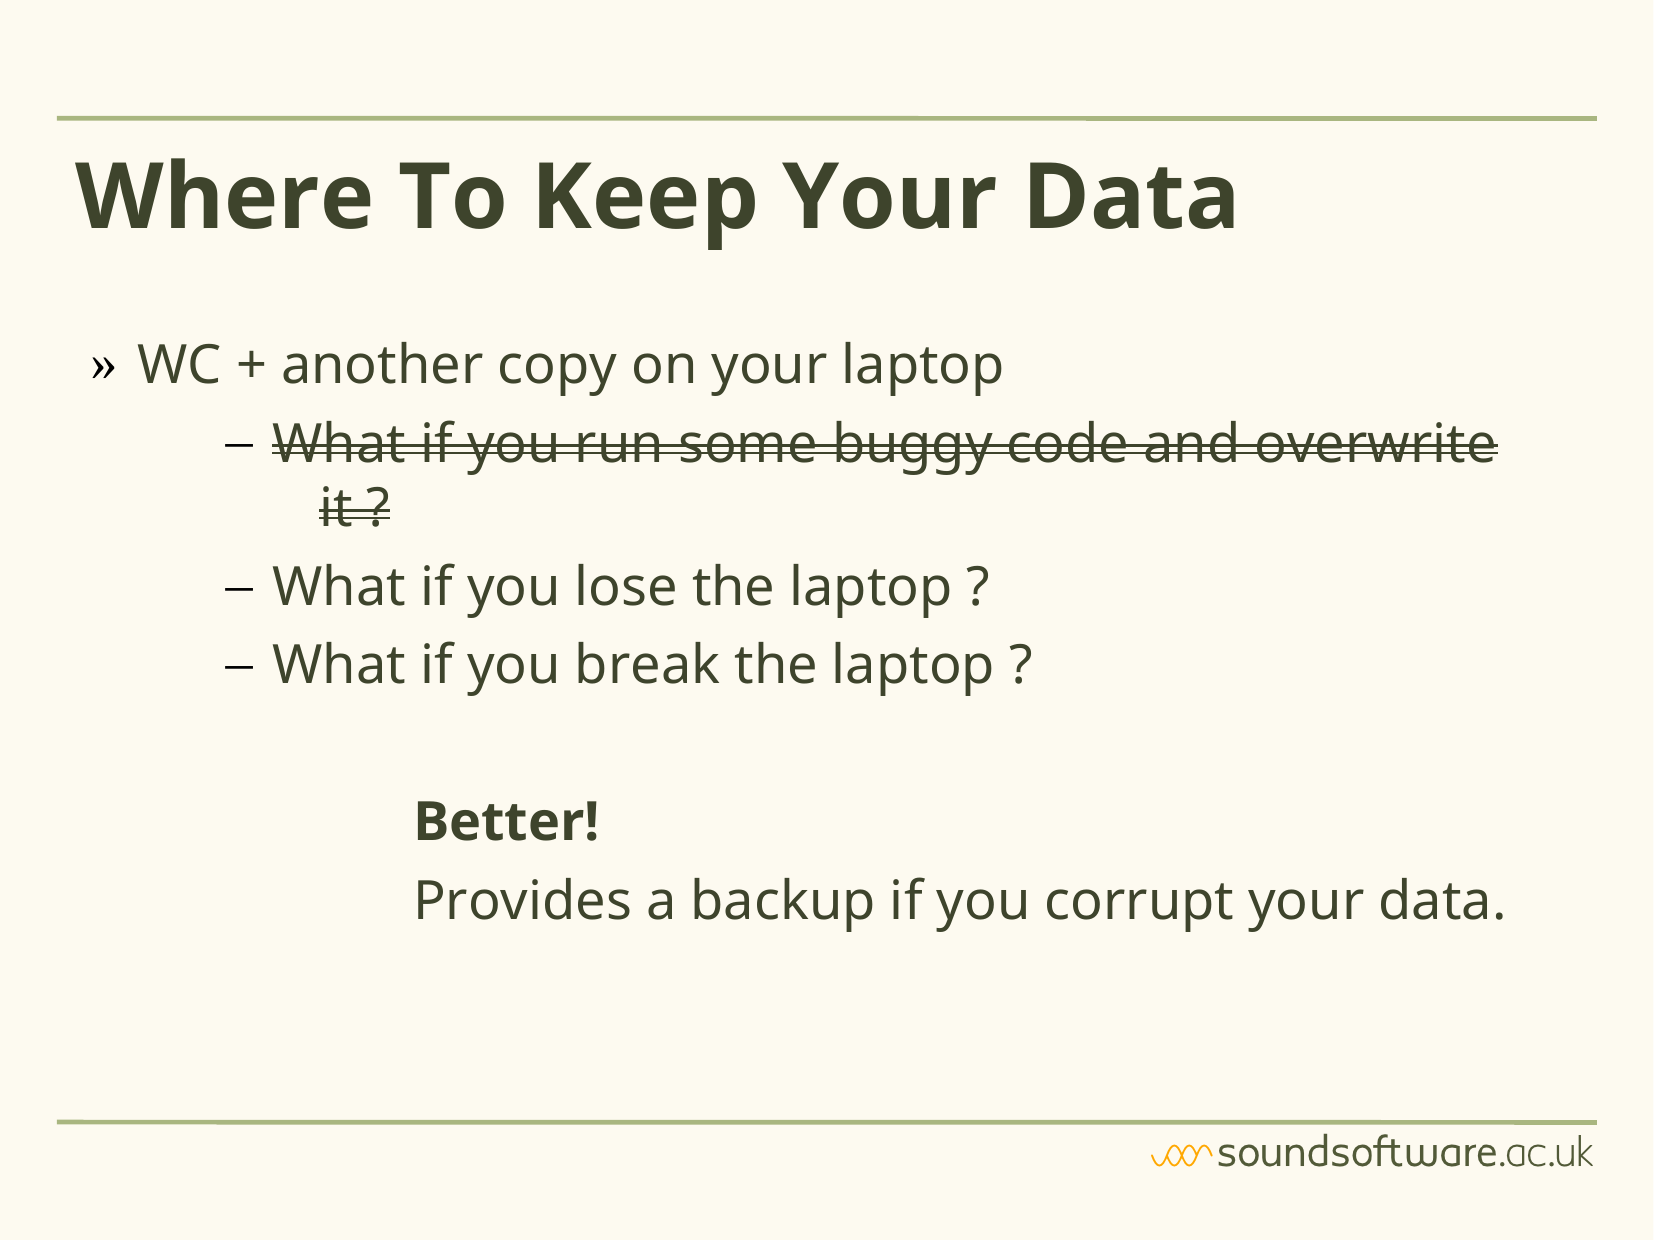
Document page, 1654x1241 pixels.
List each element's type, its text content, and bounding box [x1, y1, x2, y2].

list WC + another copy on your laptop What if you run some buggy code and overwrite it ? What if you lose the laptop ? What if you break the laptop ? Better! Provides a backup if you corrupt your data. [59, 321, 1594, 1140]
title Where To Keep Your Data [59, 109, 1594, 274]
picture [1151, 1140, 1593, 1167]
